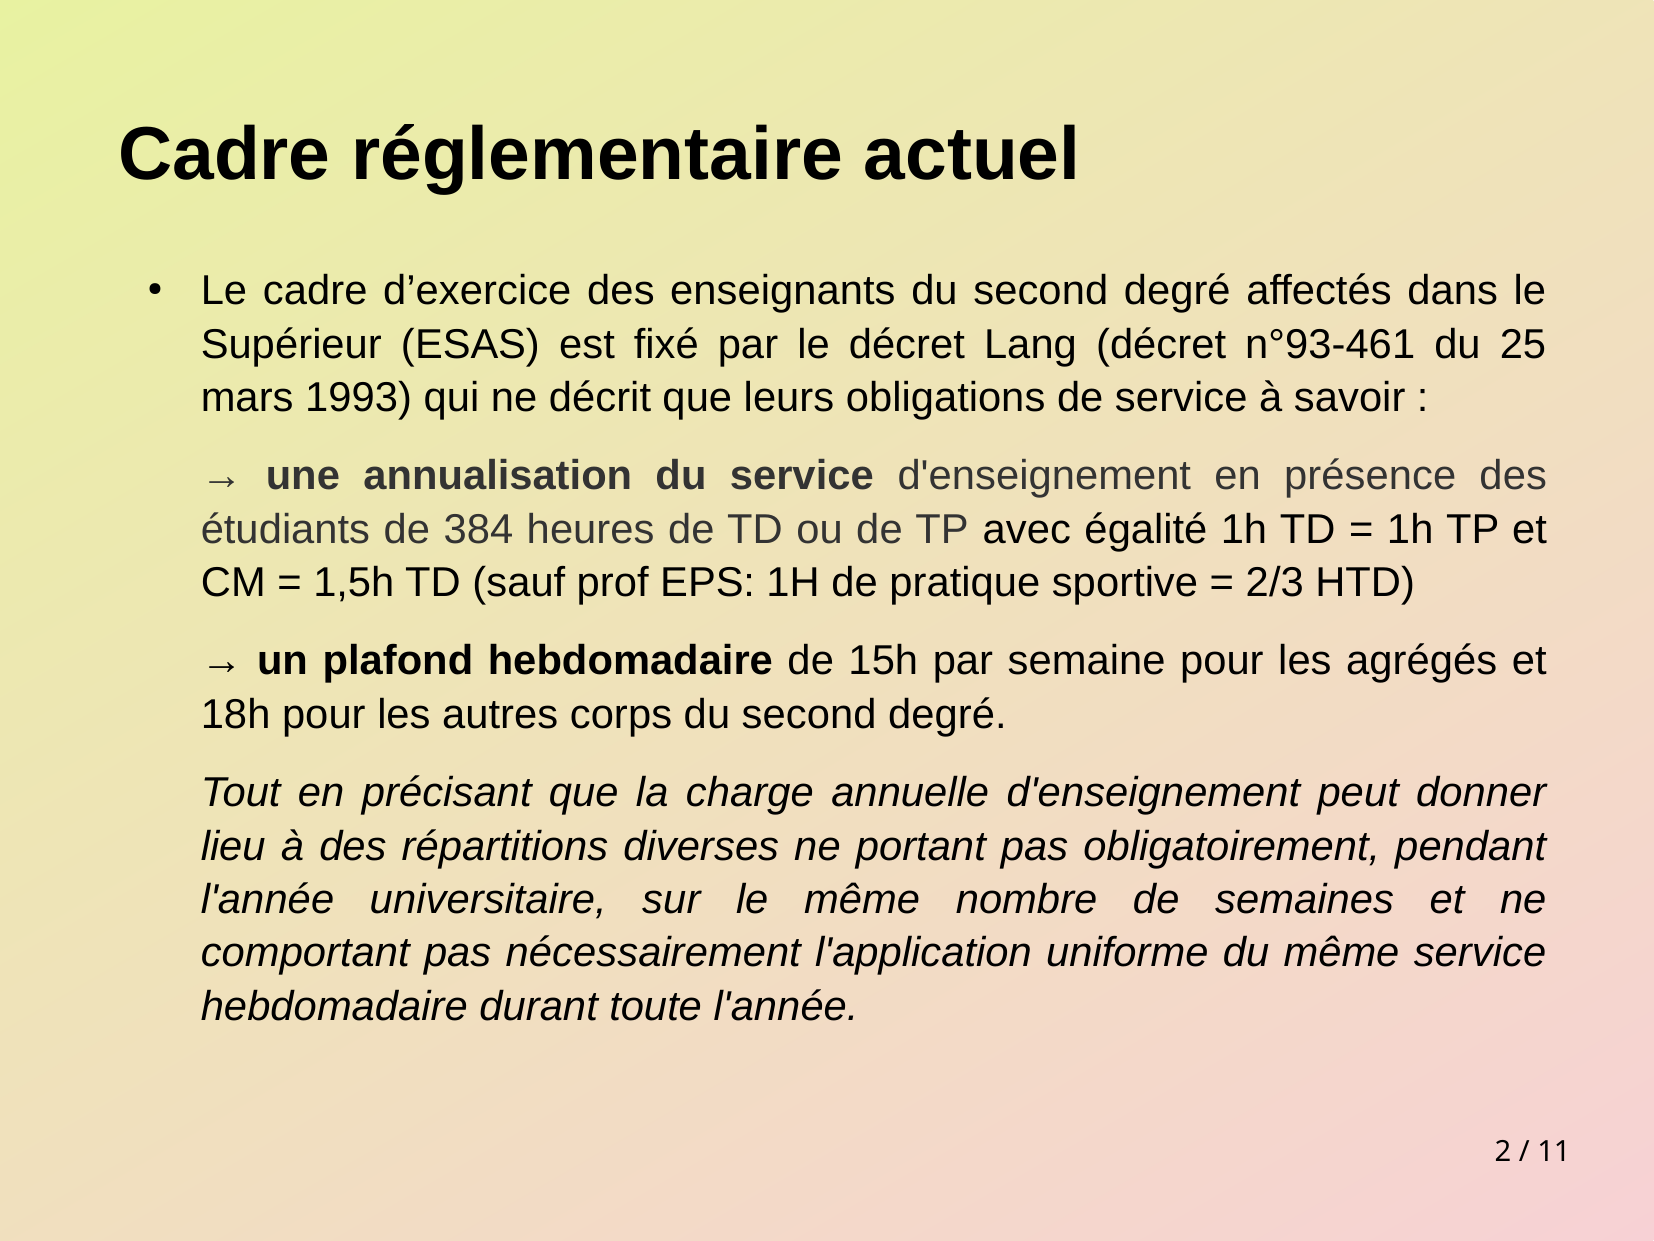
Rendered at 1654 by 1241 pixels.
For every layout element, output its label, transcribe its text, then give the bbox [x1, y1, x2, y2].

title Cadre réglementaire actuel [118, 70, 1536, 237]
list Le cadre d’exercice des enseignants du second degré affectés dans le Supérieur (ESAS) est fixé par le décret Lang (décret n°93-461 du 25 mars 1993) qui ne décrit que leurs obligations de service à savoir : → une annualisation du service d'enseignement en présence des étudiants de 384 heures de TD ou de TP avec égalité 1h TD = 1h TP et CM = 1,5h TD (sauf prof EPS: 1H de pratique sportive = 2/3 HTD) → un plafond hebdomadaire de 15h par semaine pour les agrégés et 18h pour les autres corps du second degré. Tout en précisant que la charge annuelle d'enseignement peut donner lieu à des répartitions diverses ne portant pas obligatoirement, pendant l'année universitaire, sur le même nombre de semaines et ne comportant pas nécessairement l'application uniforme du même service hebdomadaire durant toute l'année. [129, 259, 1548, 1062]
